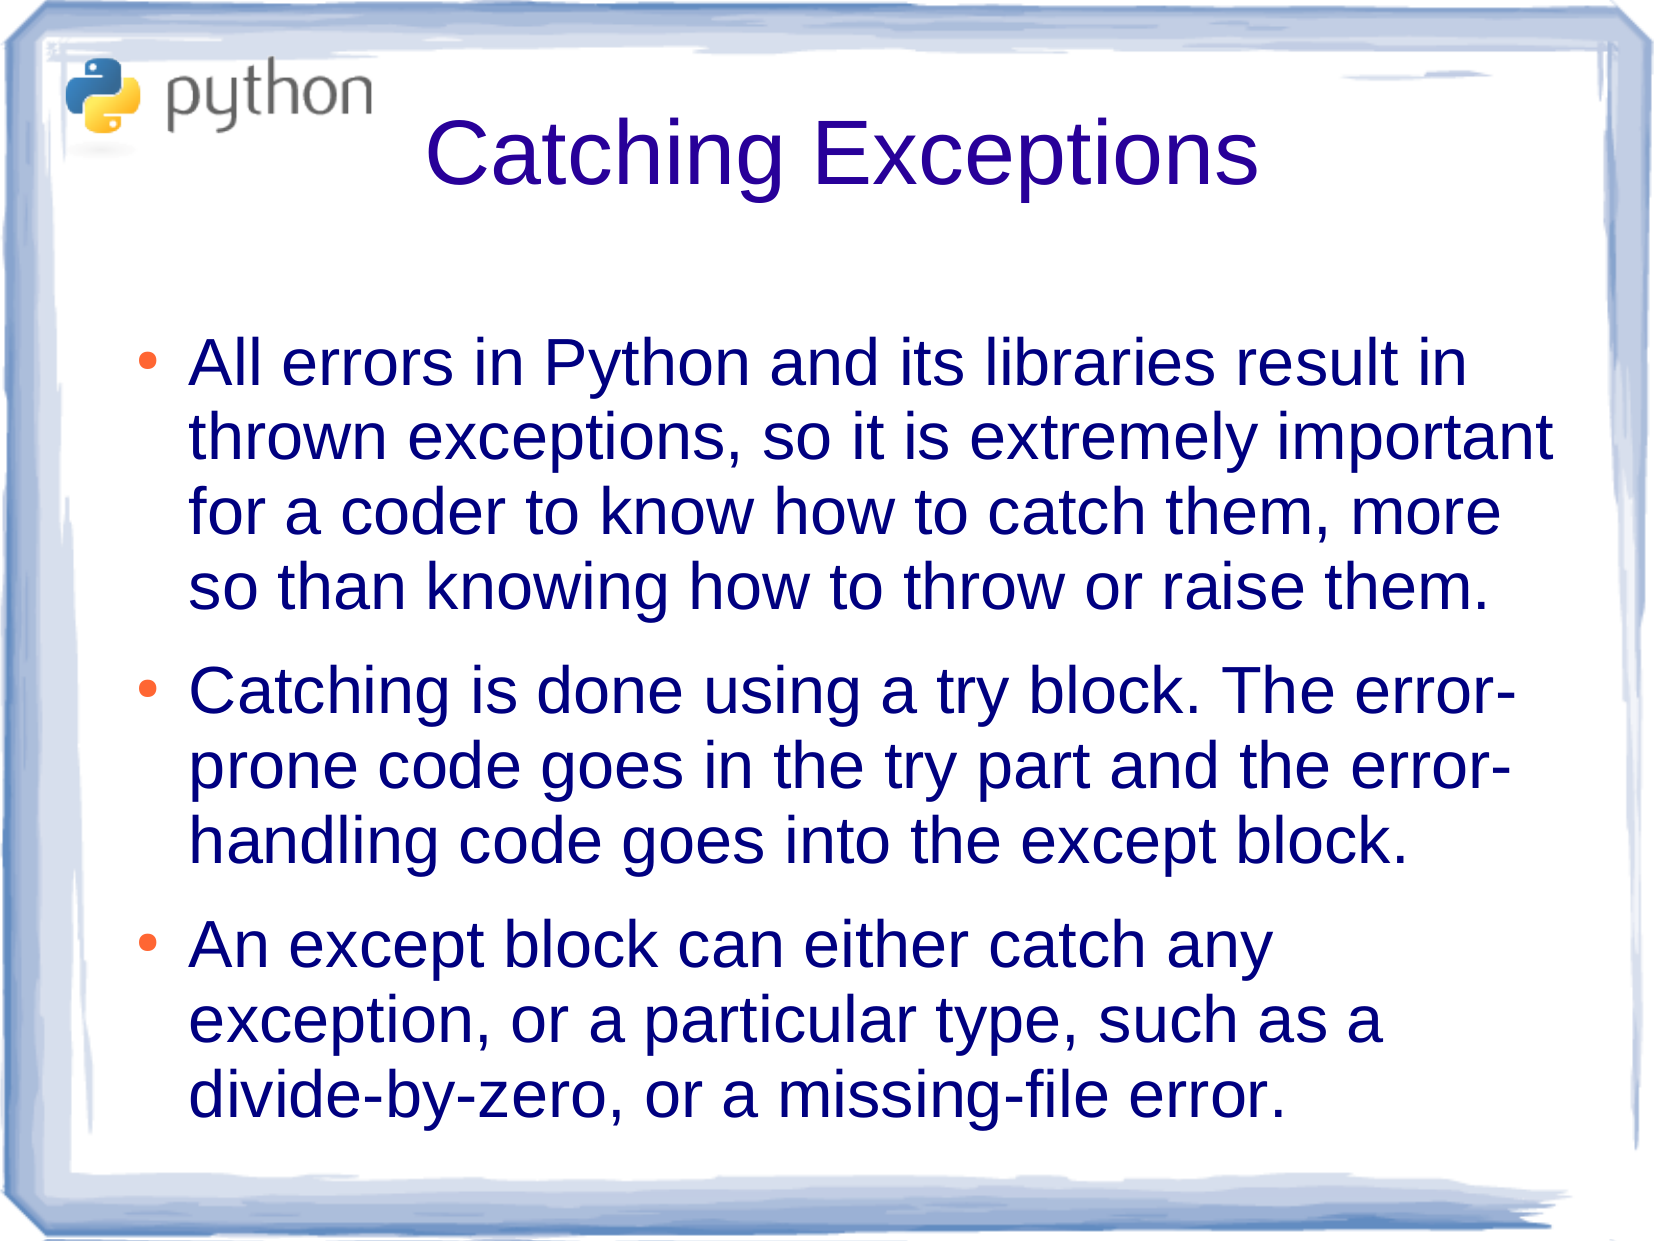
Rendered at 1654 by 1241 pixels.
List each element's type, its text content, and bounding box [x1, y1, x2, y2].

picture [0, 0, 1654, 1241]
list All errors in Python and its libraries result in thrown exceptions, so it is extremely important for a coder to know how to catch them, more so than knowing how to throw or raise them. Catching is done using a try block. The error-prone code goes in the try part and the error-handling code goes into the except block. An except block can either catch any exception, or a particular type, such as a divide-by-zero, or a missing-file error. [118, 324, 1571, 1132]
title Catching Exceptions [82, 49, 1571, 257]
